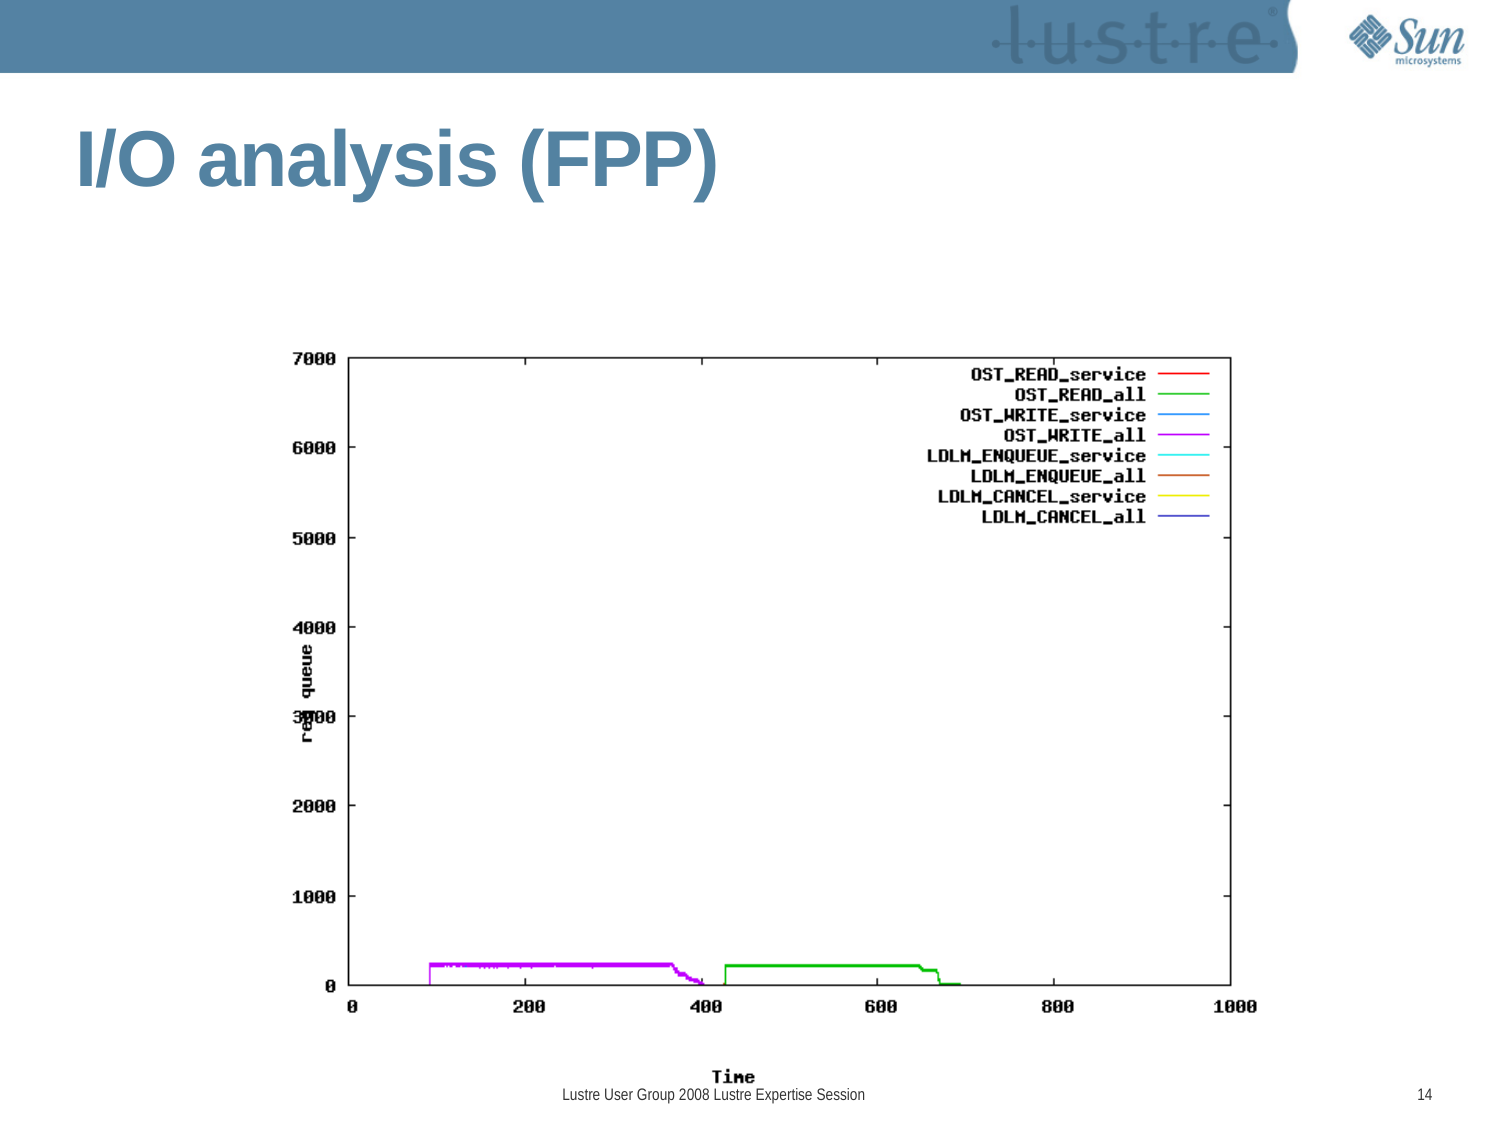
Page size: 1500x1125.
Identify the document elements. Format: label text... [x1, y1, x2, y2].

picture [262, 337, 1263, 1088]
picture [0, 0, 1500, 91]
title I/O analysis (FPP) [75, 123, 1437, 227]
